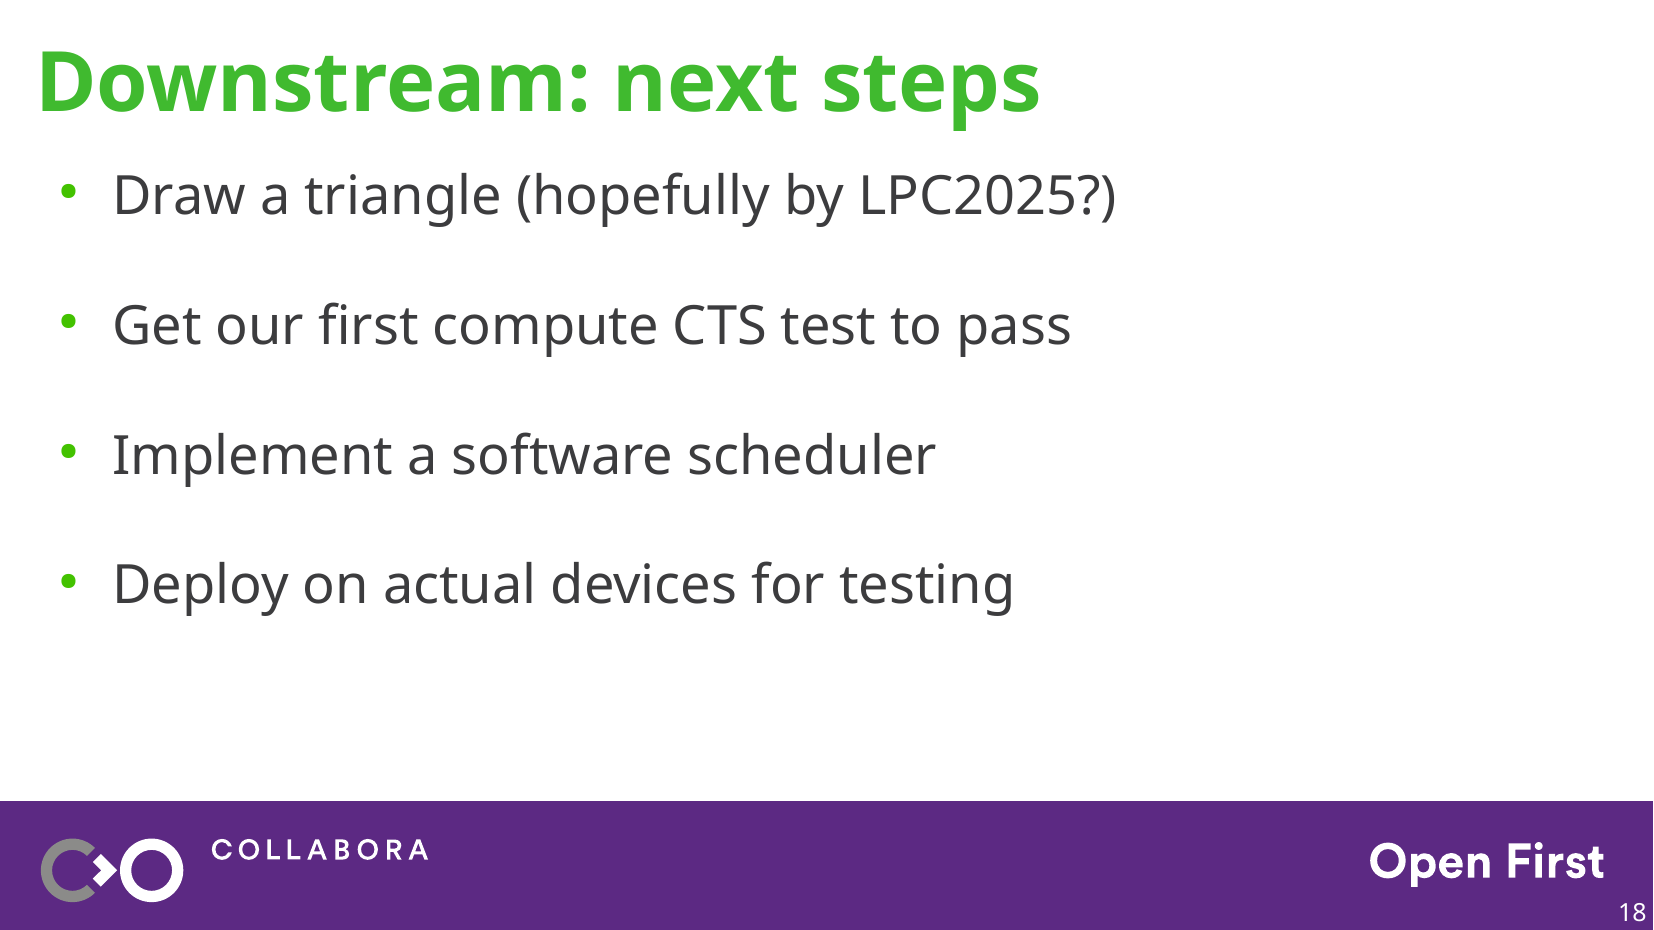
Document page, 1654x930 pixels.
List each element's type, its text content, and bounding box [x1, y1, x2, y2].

list Draw a triangle (hopefully by LPC2025?) Get our first compute CTS test to pass Implement a software scheduler Deploy on actual devices for testing [41, 160, 1613, 804]
title Downstream: next steps [35, 28, 1608, 192]
